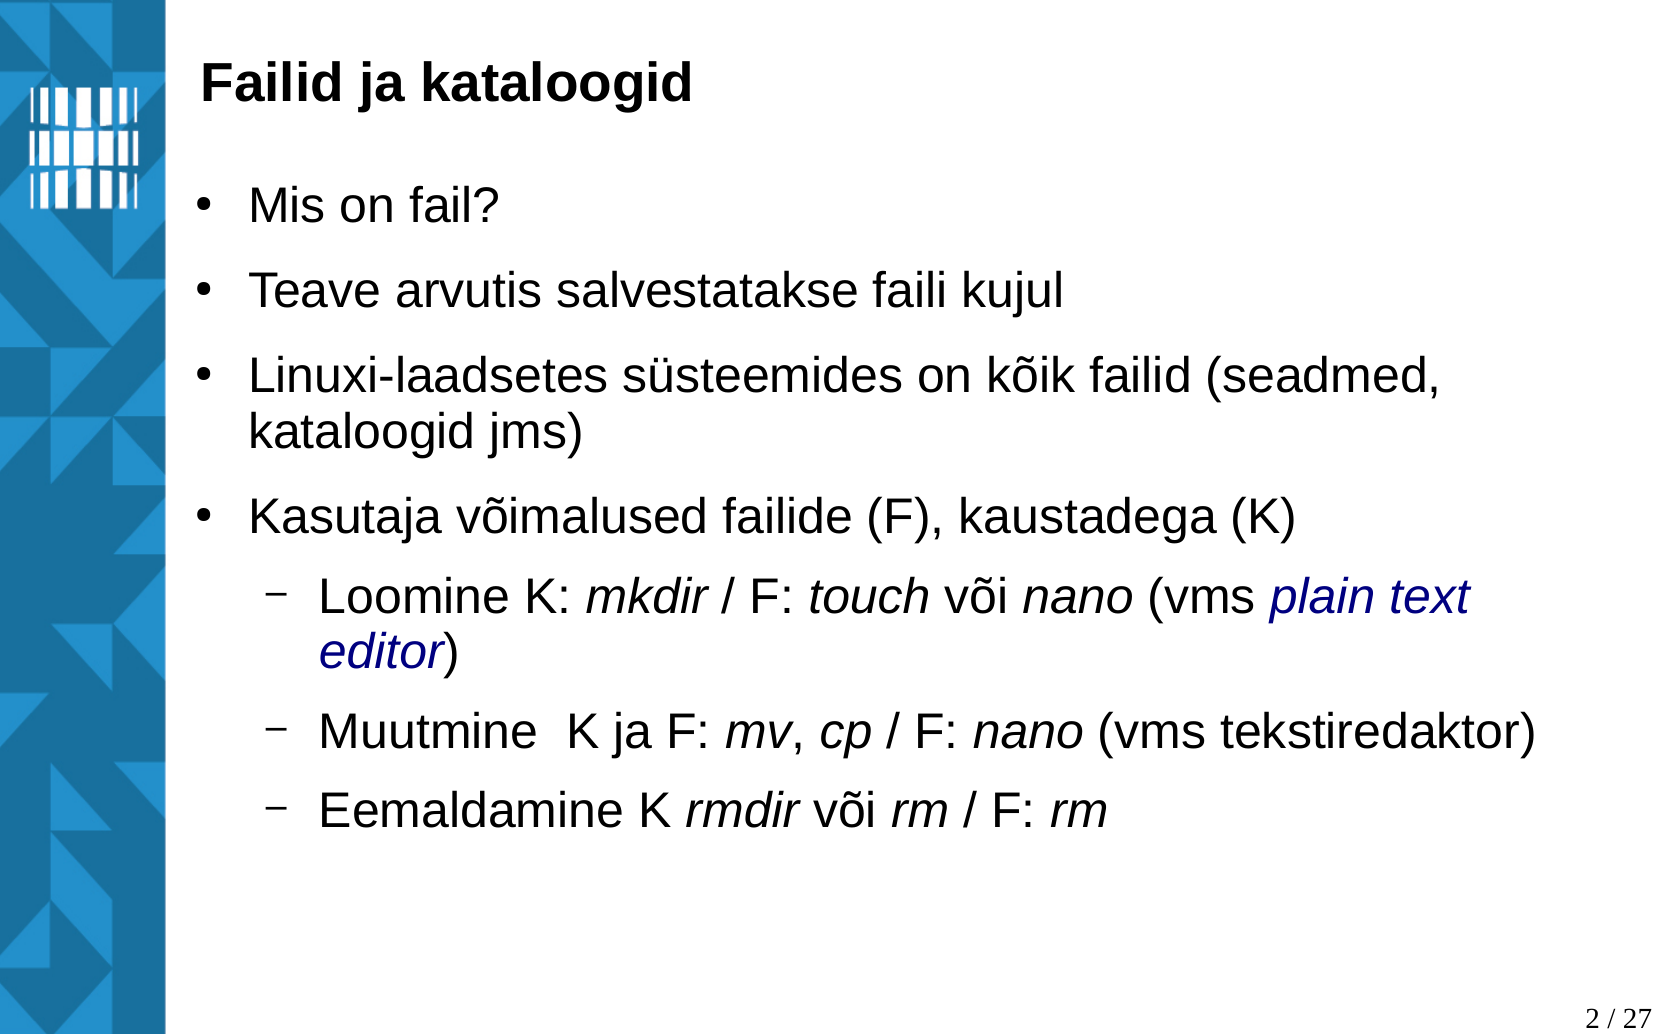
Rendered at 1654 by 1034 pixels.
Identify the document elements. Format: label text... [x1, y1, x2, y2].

list Mis on fail? Teave arvutis salvestatakse faili kujul Linuxi-laadsetes süsteemides on kõik failid (seadmed, kataloogid jms) Kasutaja võimalused failide (F), kaustadega (K) Loomine K: mkdir / F: touch või nano (vms plain text editor) Muutmine K ja F: mv, cp / F: nano (vms tekstiredaktor) Eemaldamine K rmdir või rm / F: rm [177, 176, 1595, 895]
title Failid ja kataloogid [200, 29, 1536, 136]
